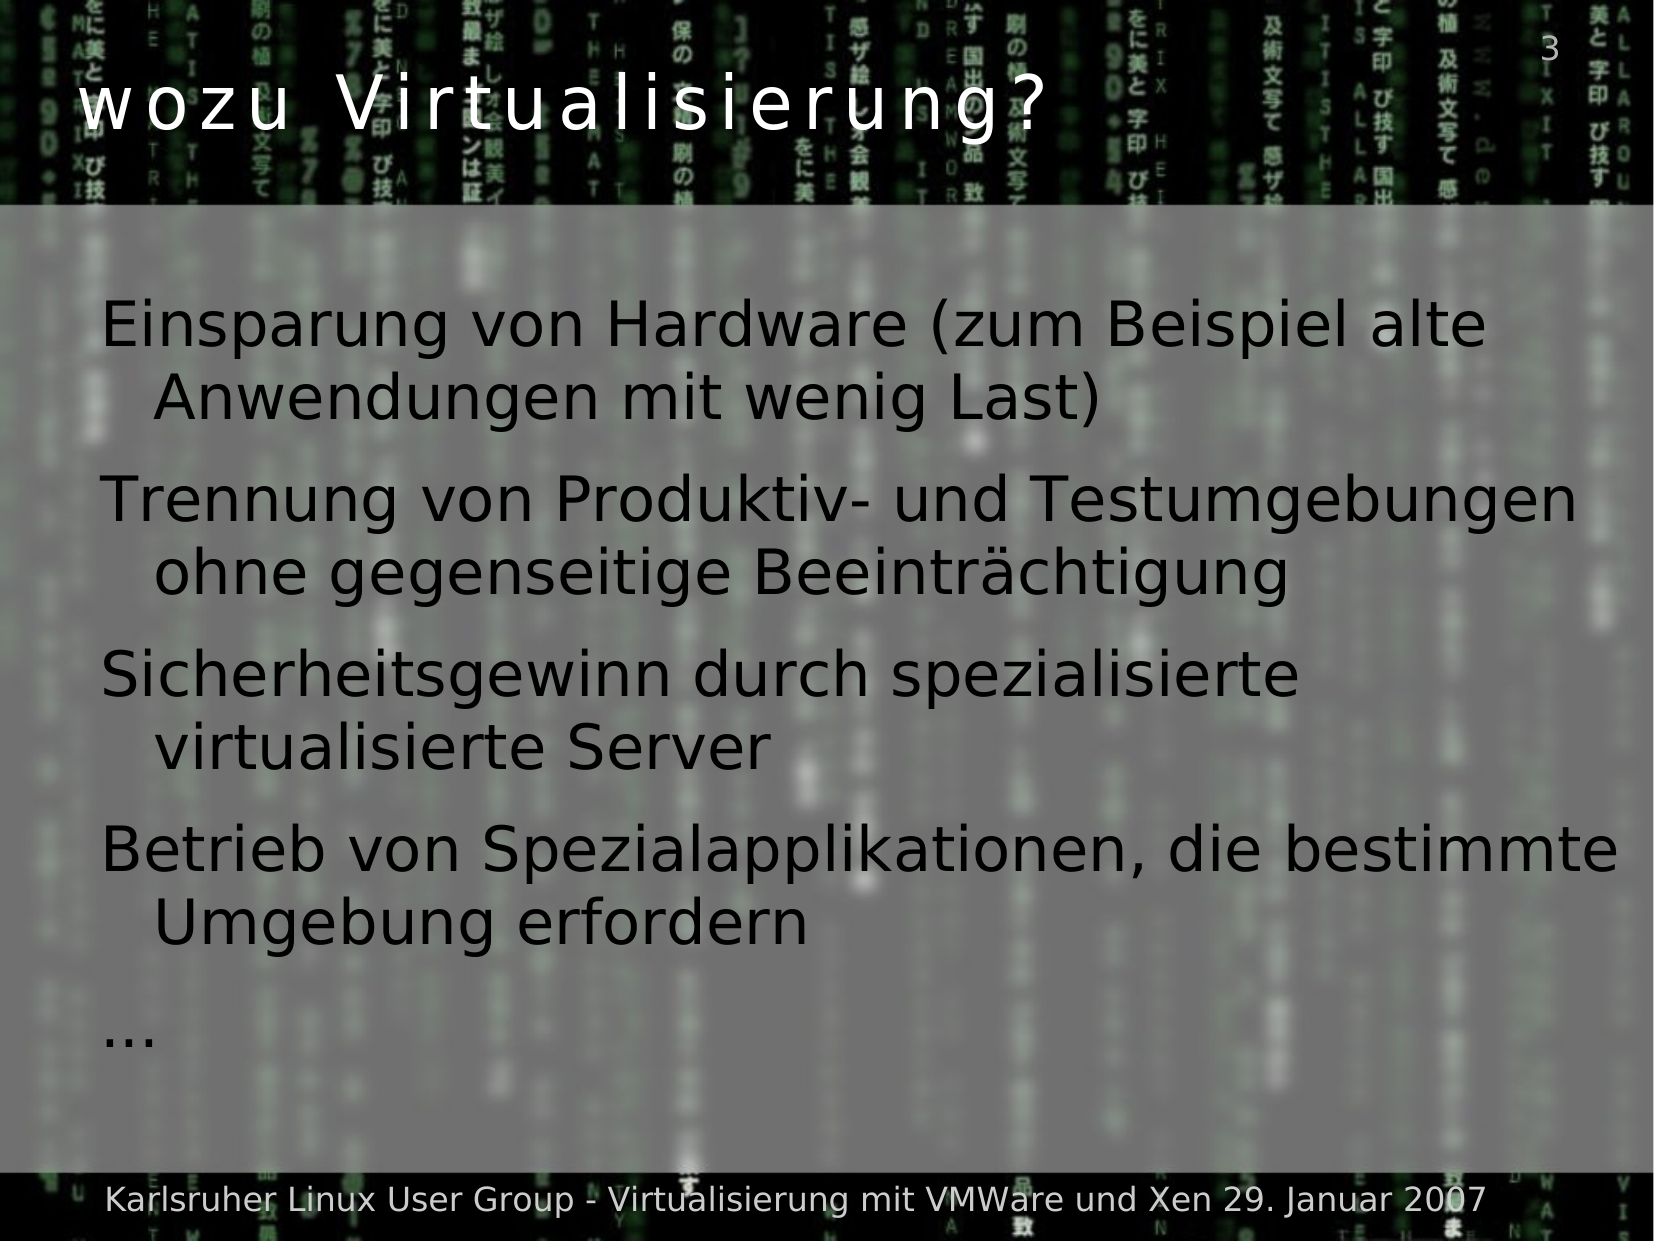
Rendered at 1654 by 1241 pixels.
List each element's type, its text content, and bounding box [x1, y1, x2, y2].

list Einsparung von Hardware (zum Beispiel alte Anwendungen mit wenig Last) Trennung von Produktiv- und Testumgebungen ohne gegenseitige Beeinträchtigung Sicherheitsgewinn durch spezialisierte virtualisierte Server Betrieb von Spezialapplikationen, die bestimmte Umgebung erfordern ... [82, 288, 1625, 1093]
title wozu Virtualisierung? [59, 36, 1565, 171]
picture [0, 0, 1654, 1241]
